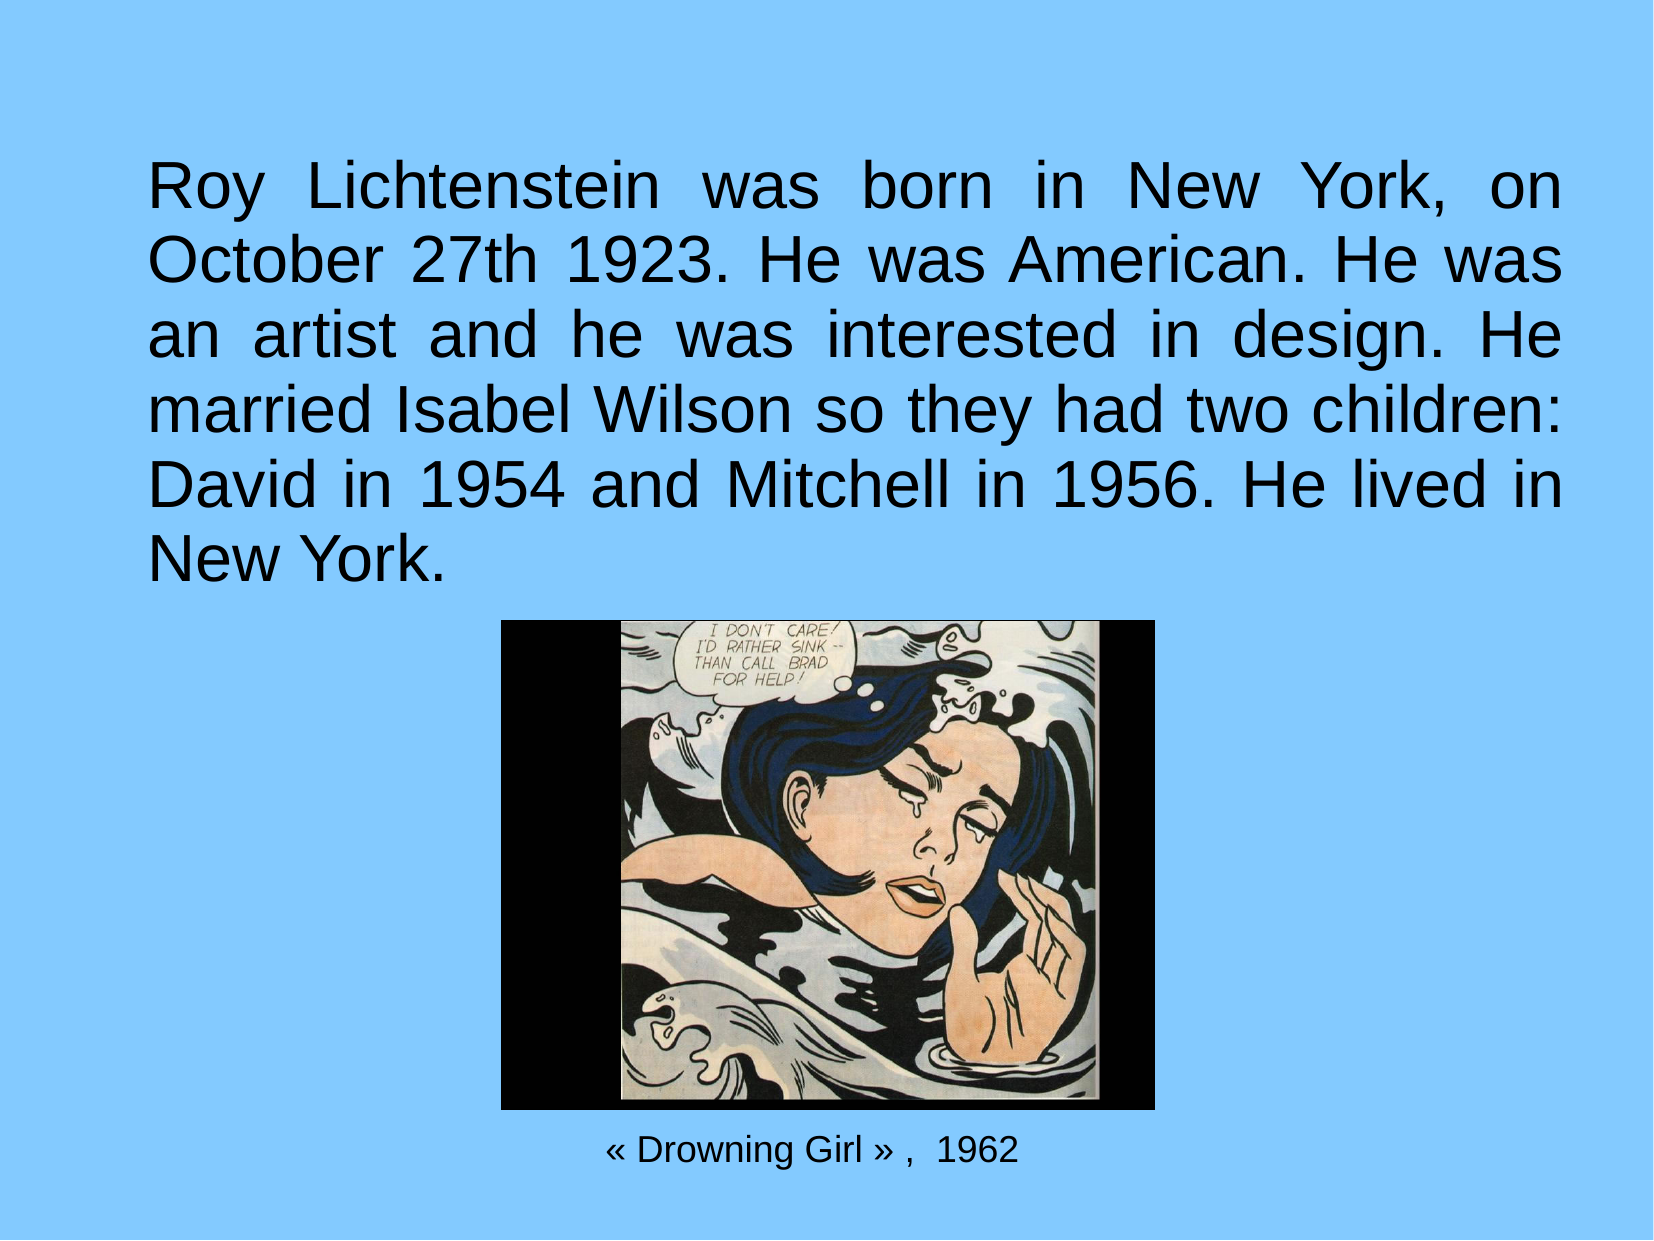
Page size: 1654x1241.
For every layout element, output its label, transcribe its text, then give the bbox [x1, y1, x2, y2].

text_box « Drowning Girl » , 1962 [590, 1120, 1093, 1182]
picture [501, 620, 1155, 1110]
list Roy Lichtenstein was born in New York, on October 27th 1923. He was American. He was an artist and he was interested in design. He married Isabel Wilson so they had two children: David in 1954 and Mitchell in 1956. He lived in New York. [76, 147, 1565, 867]
